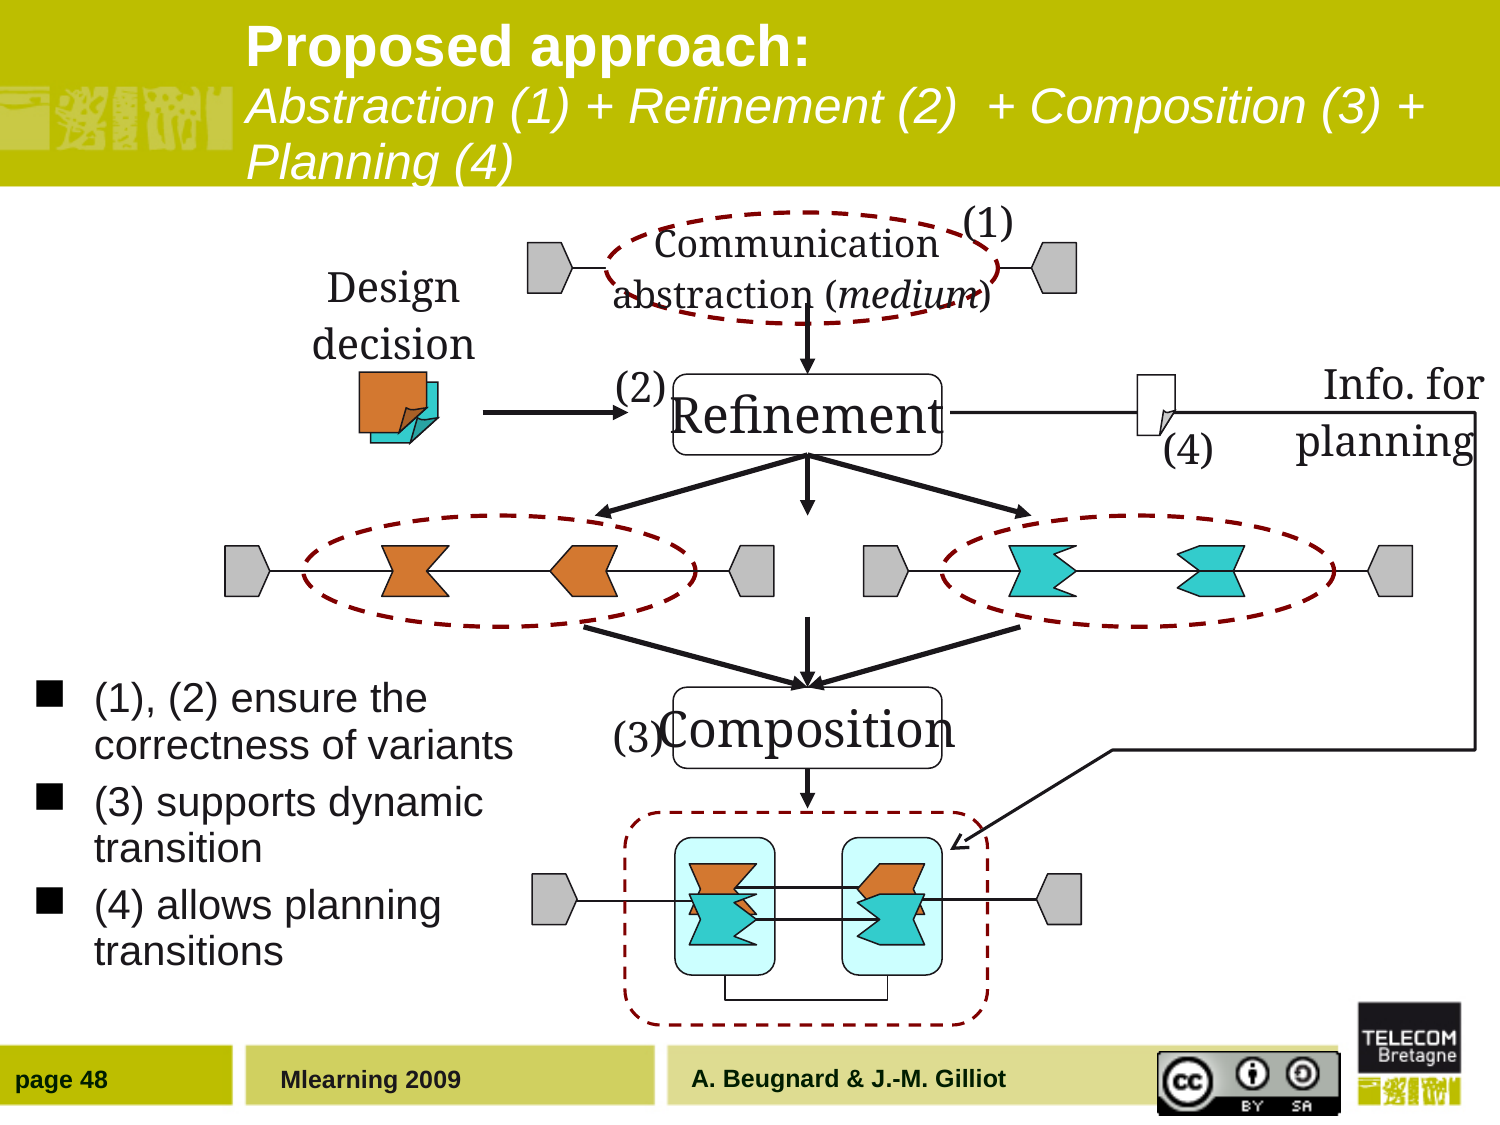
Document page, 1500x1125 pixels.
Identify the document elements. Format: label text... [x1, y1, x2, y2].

text_box Composition [673, 687, 942, 769]
text_box [1367, 545, 1413, 597]
text_box [225, 545, 270, 597]
text_box [729, 545, 774, 597]
title Proposed approach: Abstraction (1) + Refinement (2) + Composition (3) + Planning (4) [245, 12, 1459, 191]
list (1), (2) ensure the correctness of variants (3) supports dynamic transition (4) allows planning transitions [37, 674, 550, 1088]
text_box [842, 837, 943, 976]
text_box [381, 545, 449, 597]
text_box (4) [1087, 412, 1301, 485]
text_box [1036, 873, 1082, 925]
text_box Communication abstraction (medium) [605, 212, 998, 324]
text_box [1009, 545, 1077, 597]
text_box (3) [550, 699, 751, 773]
text_box [1177, 572, 1245, 597]
text_box [1031, 258, 1077, 294]
text_box Refinement [673, 374, 942, 455]
text_box [549, 545, 618, 597]
picture [0, 0, 1500, 1125]
text_box Info. for planning [1125, 347, 1500, 477]
text_box (1) [887, 184, 1101, 258]
text_box [1177, 545, 1245, 570]
text_box [527, 242, 573, 294]
text_box Design decisions [287, 249, 501, 437]
text_box [359, 372, 438, 443]
text_box [674, 837, 775, 976]
text_box [863, 545, 909, 597]
text_box (2) [539, 350, 753, 423]
text_box [550, 873, 578, 925]
